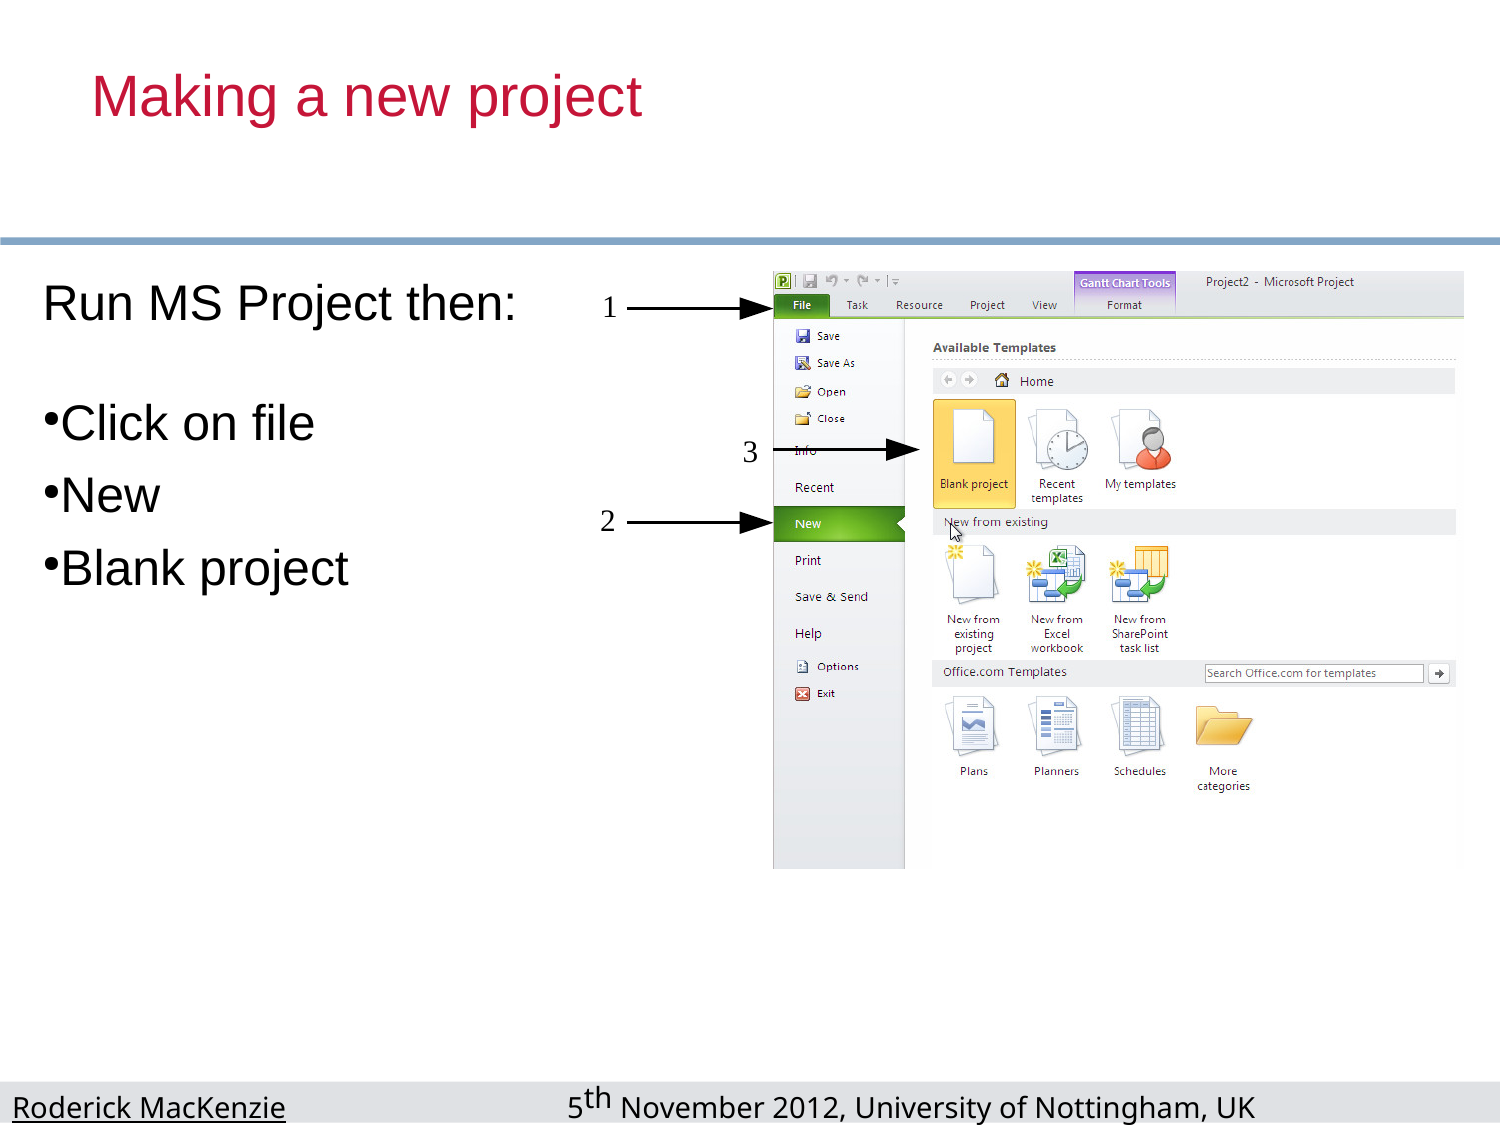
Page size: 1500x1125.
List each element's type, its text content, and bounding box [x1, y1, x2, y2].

text_box 3 [727, 423, 774, 476]
text_box 1 [587, 278, 633, 332]
text_box 2 [585, 492, 631, 545]
text_box Run MS Project then: Click on file New Blank project [27, 263, 612, 603]
title Making a new project [76, 43, 1314, 149]
picture [773, 271, 1464, 869]
